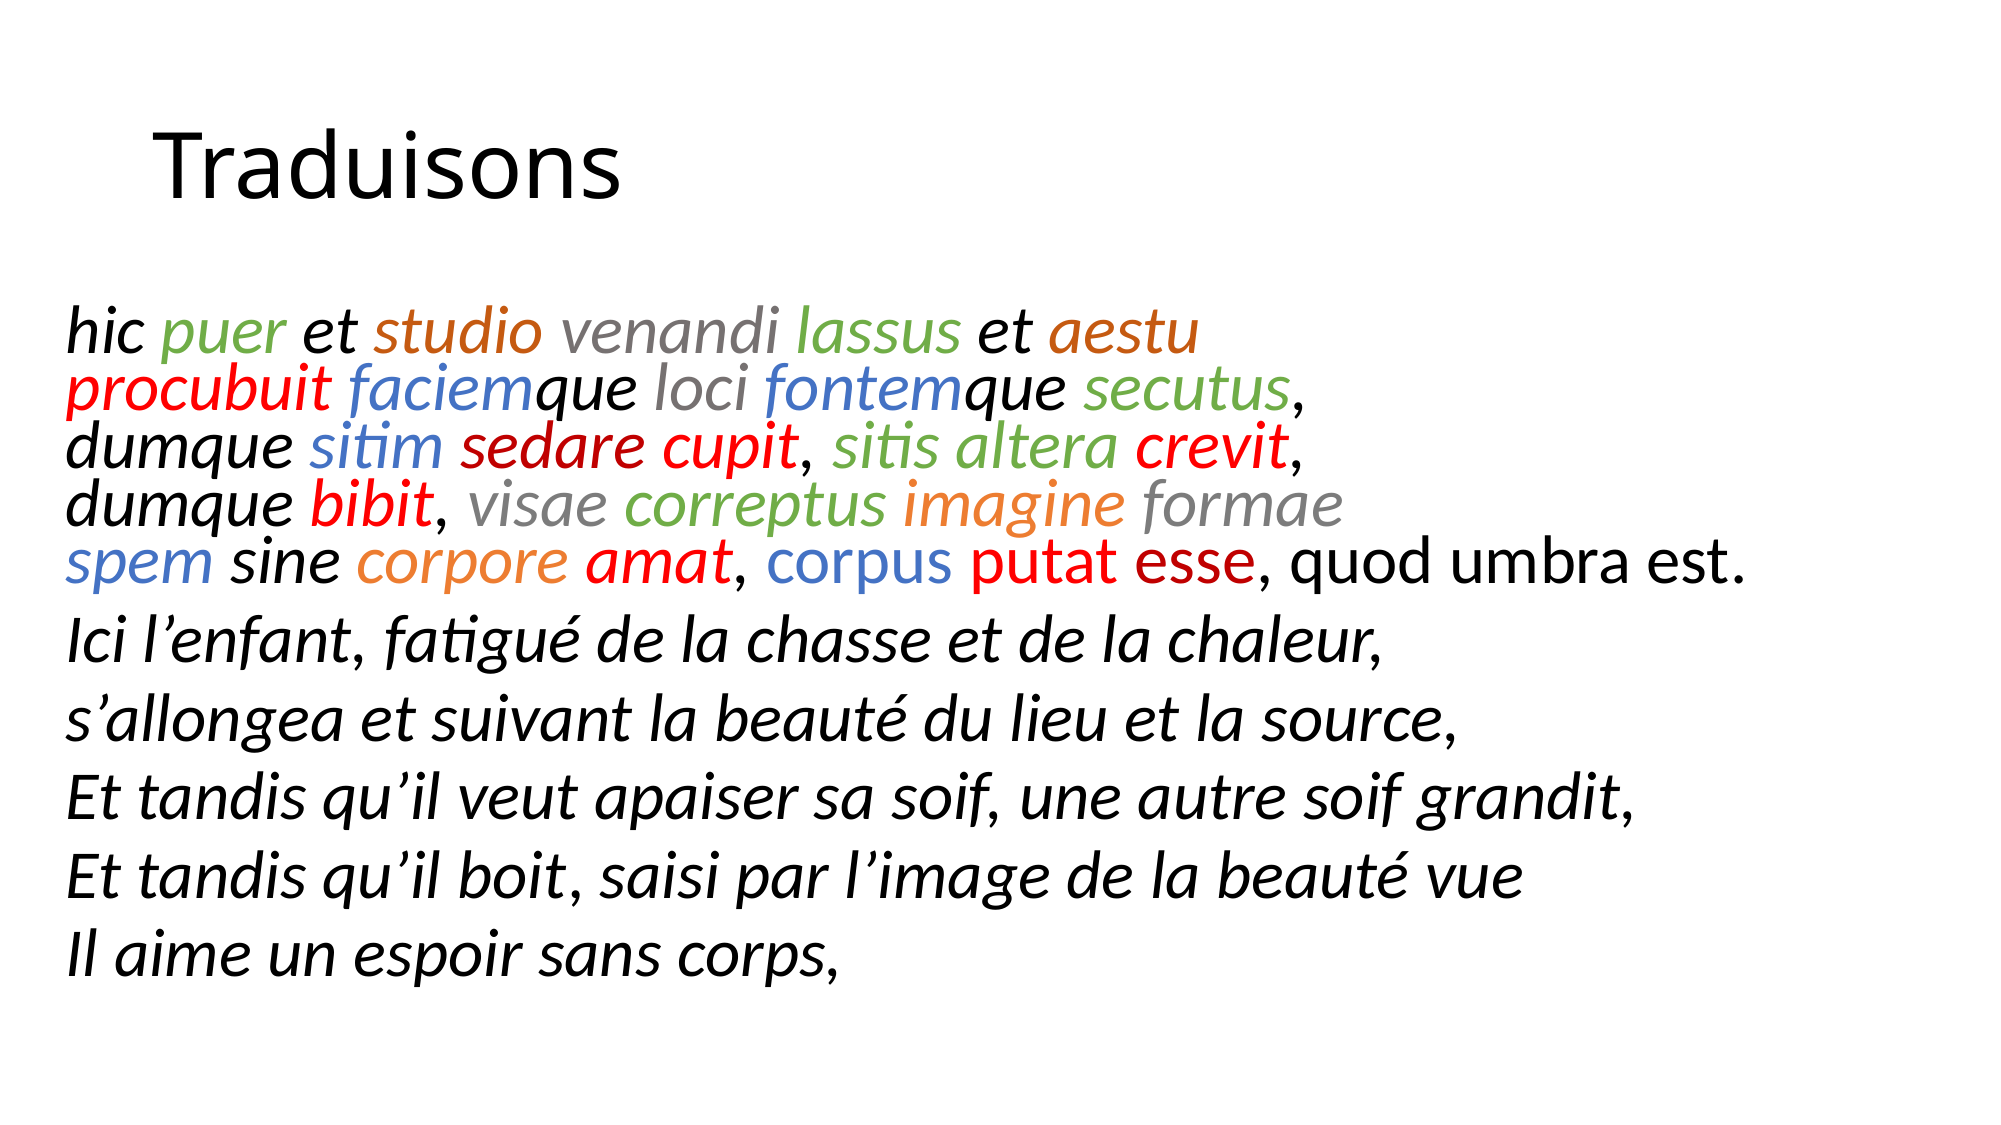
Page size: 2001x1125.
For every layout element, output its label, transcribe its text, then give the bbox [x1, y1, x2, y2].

list hic puer et studio venandi lassus et aestu procubuit faciemque loci fontemque secutus, dumque sitim sedare cupit, sitis altera crevit, dumque bibit, visae correptus imagine formae spem sine corpore amat, corpus putat esse, quod umbra est. Ici l’enfant, fatigué de la chasse et de la chaleur, s’allongea et suivant la beauté du lieu et la source, Et tandis qu’il veut apaiser sa soif, une autre soif grandit, Et tandis qu’il boit, saisi par l’image de la beauté vue Il aime un espoir sans corps, [50, 299, 1956, 1014]
title Traduisons [137, 59, 1863, 278]
